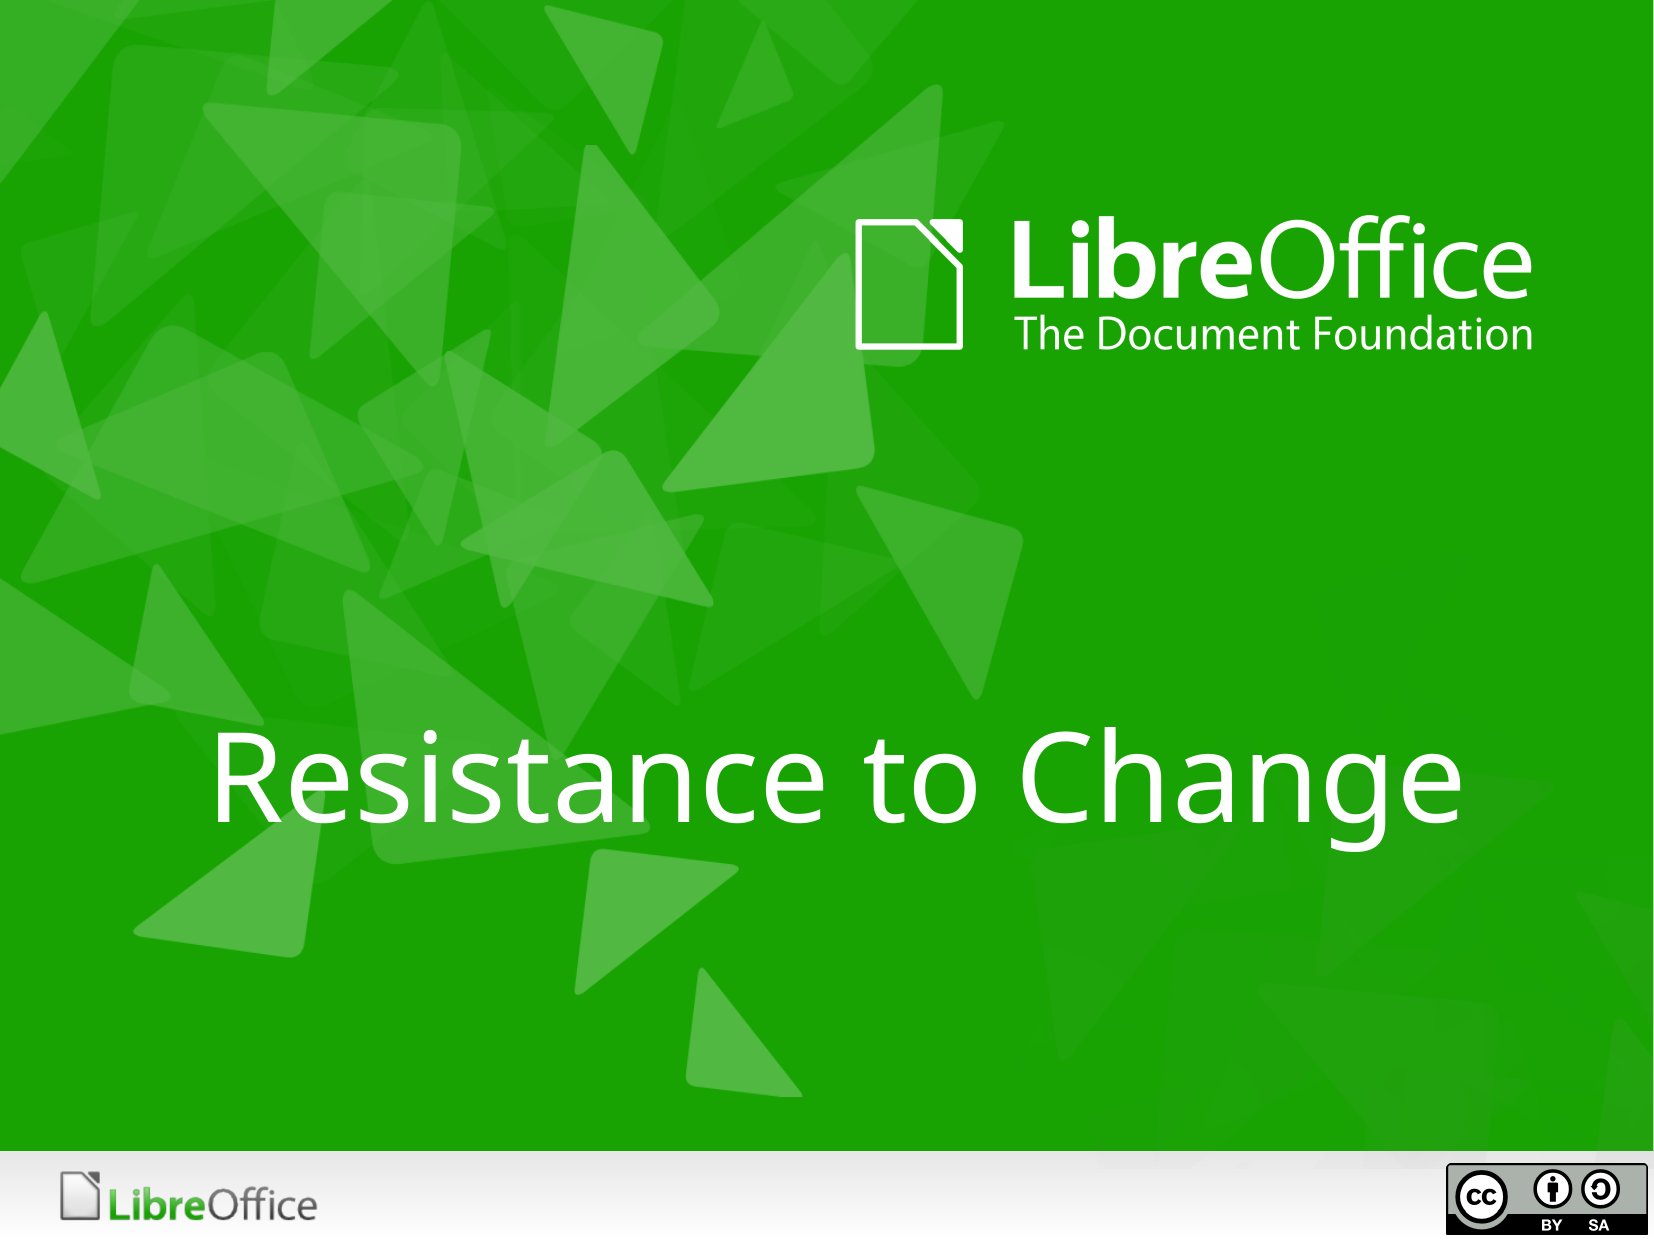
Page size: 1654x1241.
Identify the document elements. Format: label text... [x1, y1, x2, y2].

picture [41, 1152, 337, 1240]
title Resistance to Change [206, 685, 1477, 863]
picture [0, 0, 1654, 1235]
